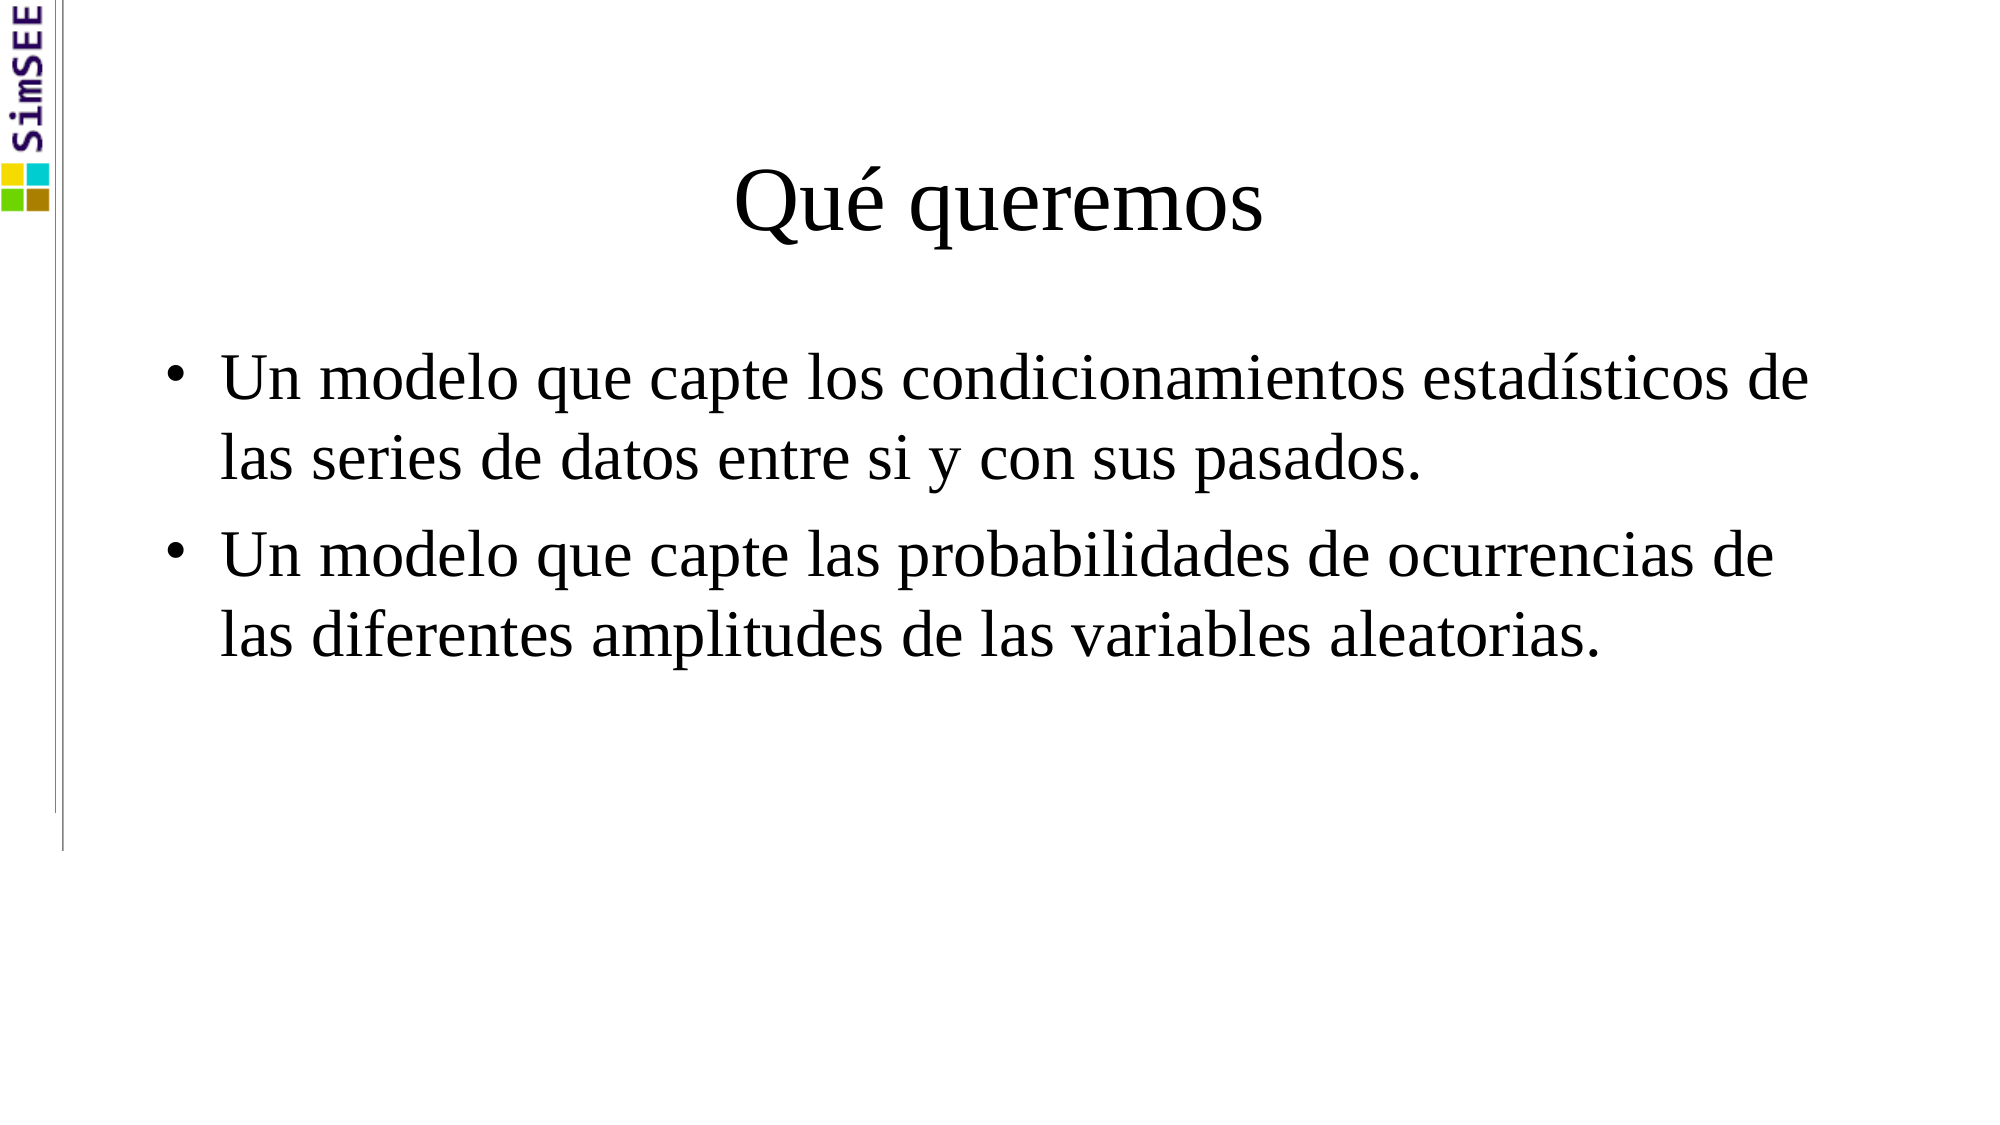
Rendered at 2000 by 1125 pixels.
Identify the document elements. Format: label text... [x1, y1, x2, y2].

title Qué queremos [149, 99, 1850, 288]
picture [0, 5, 52, 154]
list Un modelo que capte los condicionamientos estadísticos de las series de datos entre si y con sus pasados. Un modelo que capte las probabilidades de ocurrencias de las diferentes amplitudes de las variables aleatorias. [149, 324, 1850, 1000]
picture [0, 162, 51, 213]
